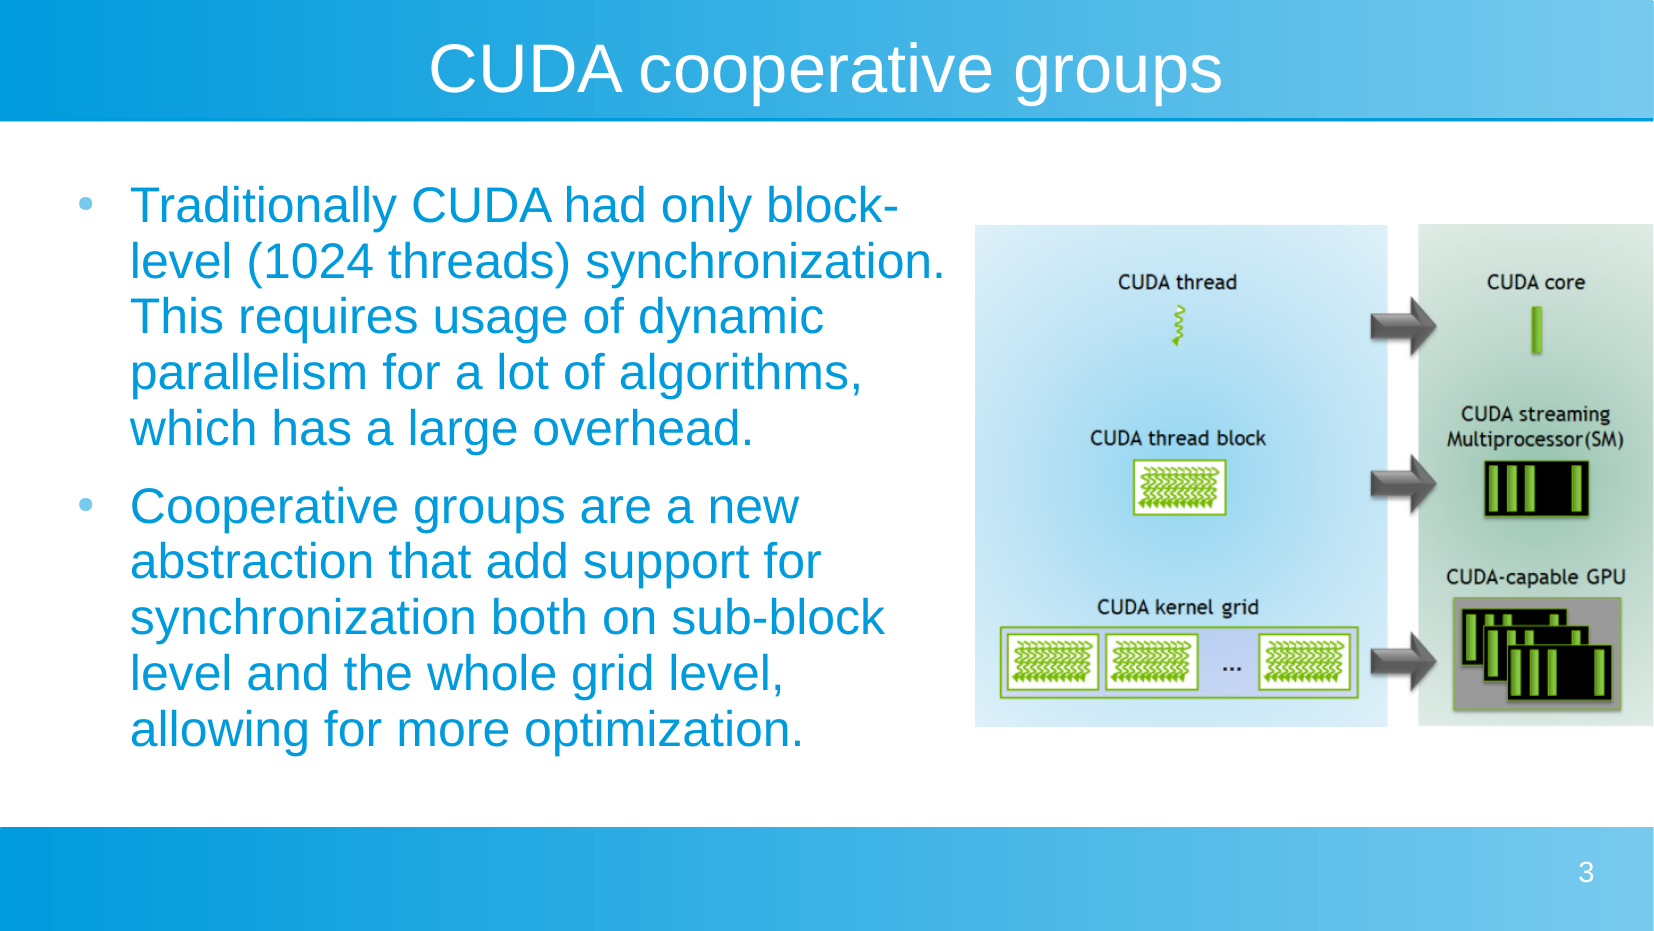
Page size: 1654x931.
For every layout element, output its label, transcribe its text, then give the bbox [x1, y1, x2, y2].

picture [975, 224, 1654, 727]
title CUDA cooperative groups [59, 29, 1595, 108]
list Traditionally CUDA had only block-level (1024 threads) synchronization. This requires usage of dynamic parallelism for a lot of algorithms, which has a large overhead. Cooperative groups are a new abstraction that add support for synchronization both on sub-block level and the whole grid level, allowing for more optimization. [59, 177, 976, 768]
